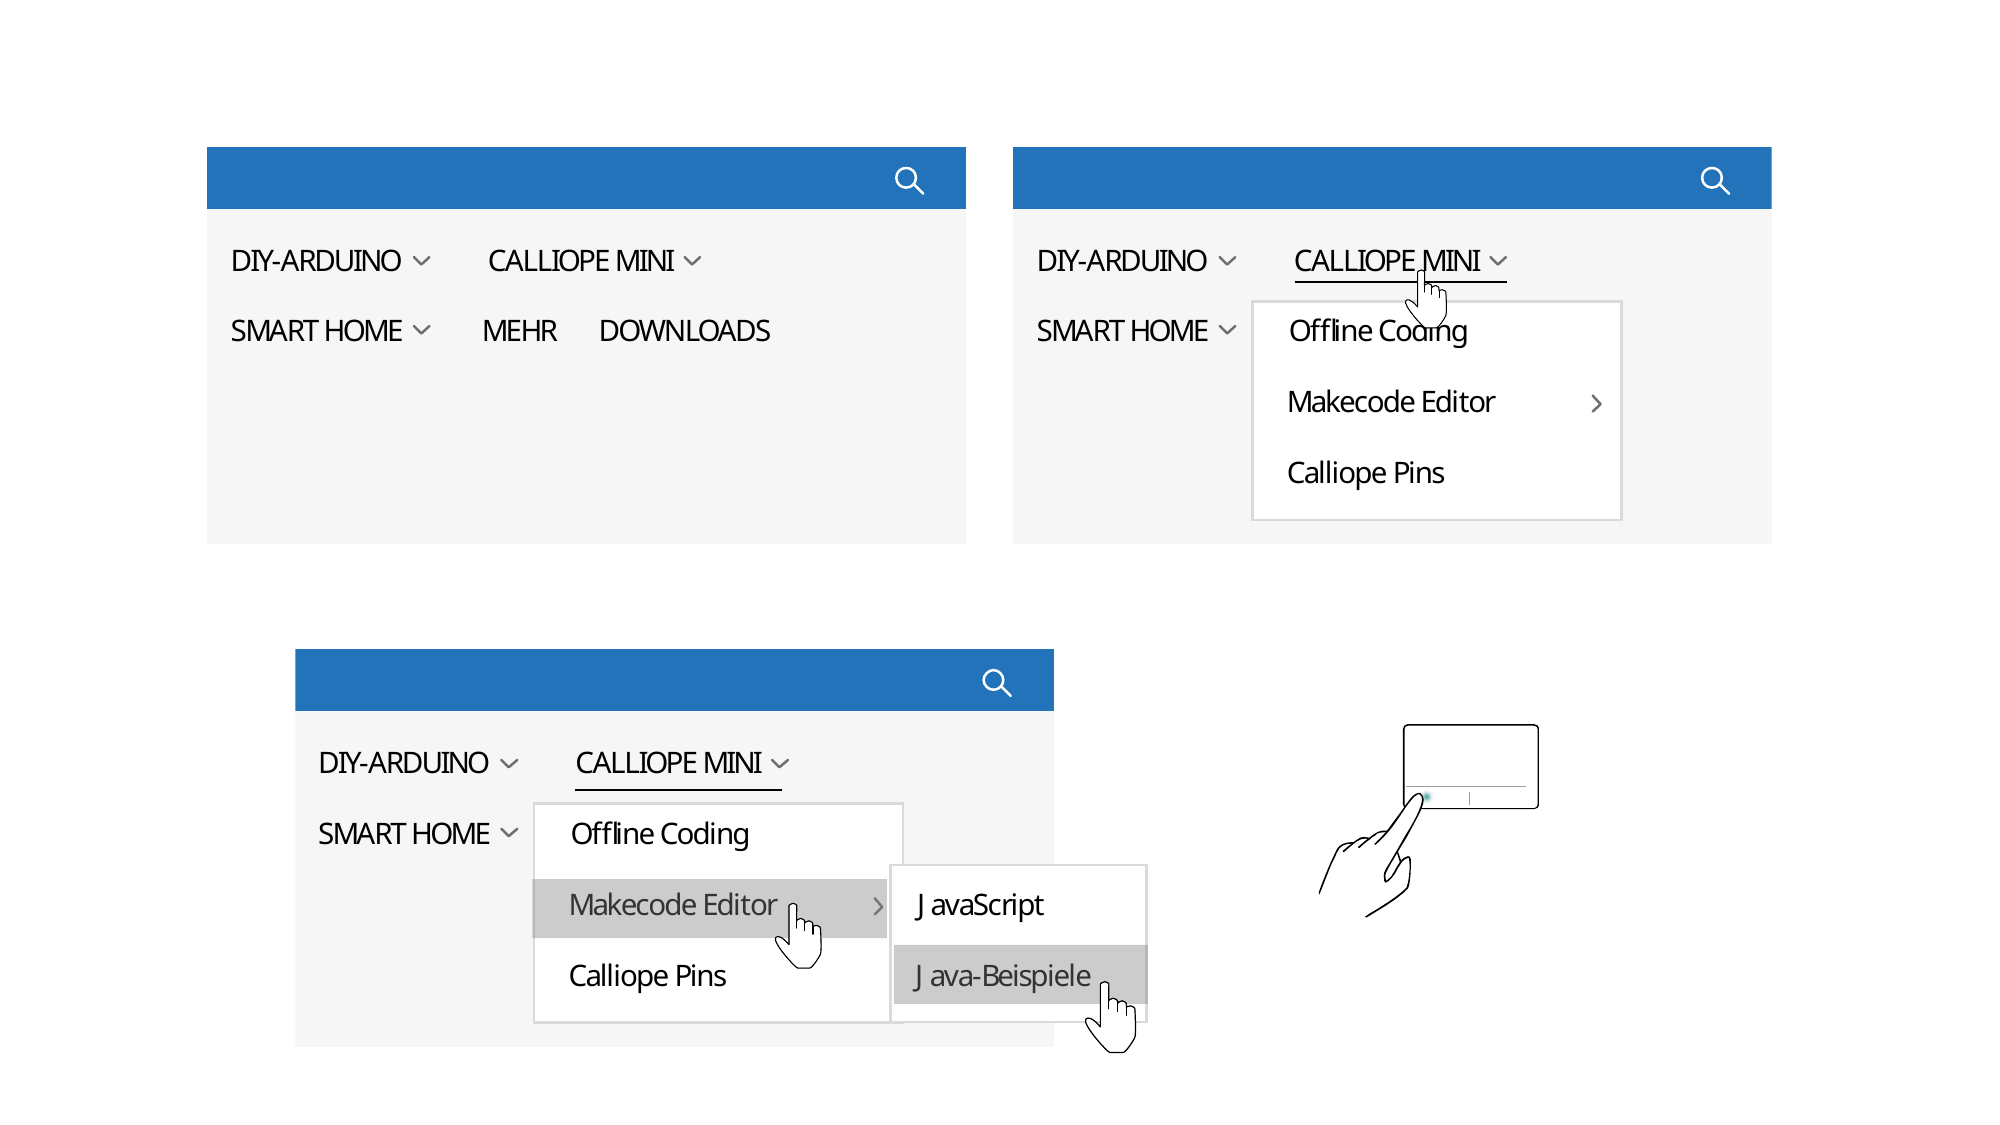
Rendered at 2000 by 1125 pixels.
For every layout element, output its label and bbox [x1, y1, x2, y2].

picture [1318, 724, 1539, 918]
picture [206, 147, 968, 545]
picture [295, 648, 1148, 1054]
text_box [893, 944, 1148, 1004]
text_box [532, 879, 887, 939]
picture [1013, 147, 1772, 545]
